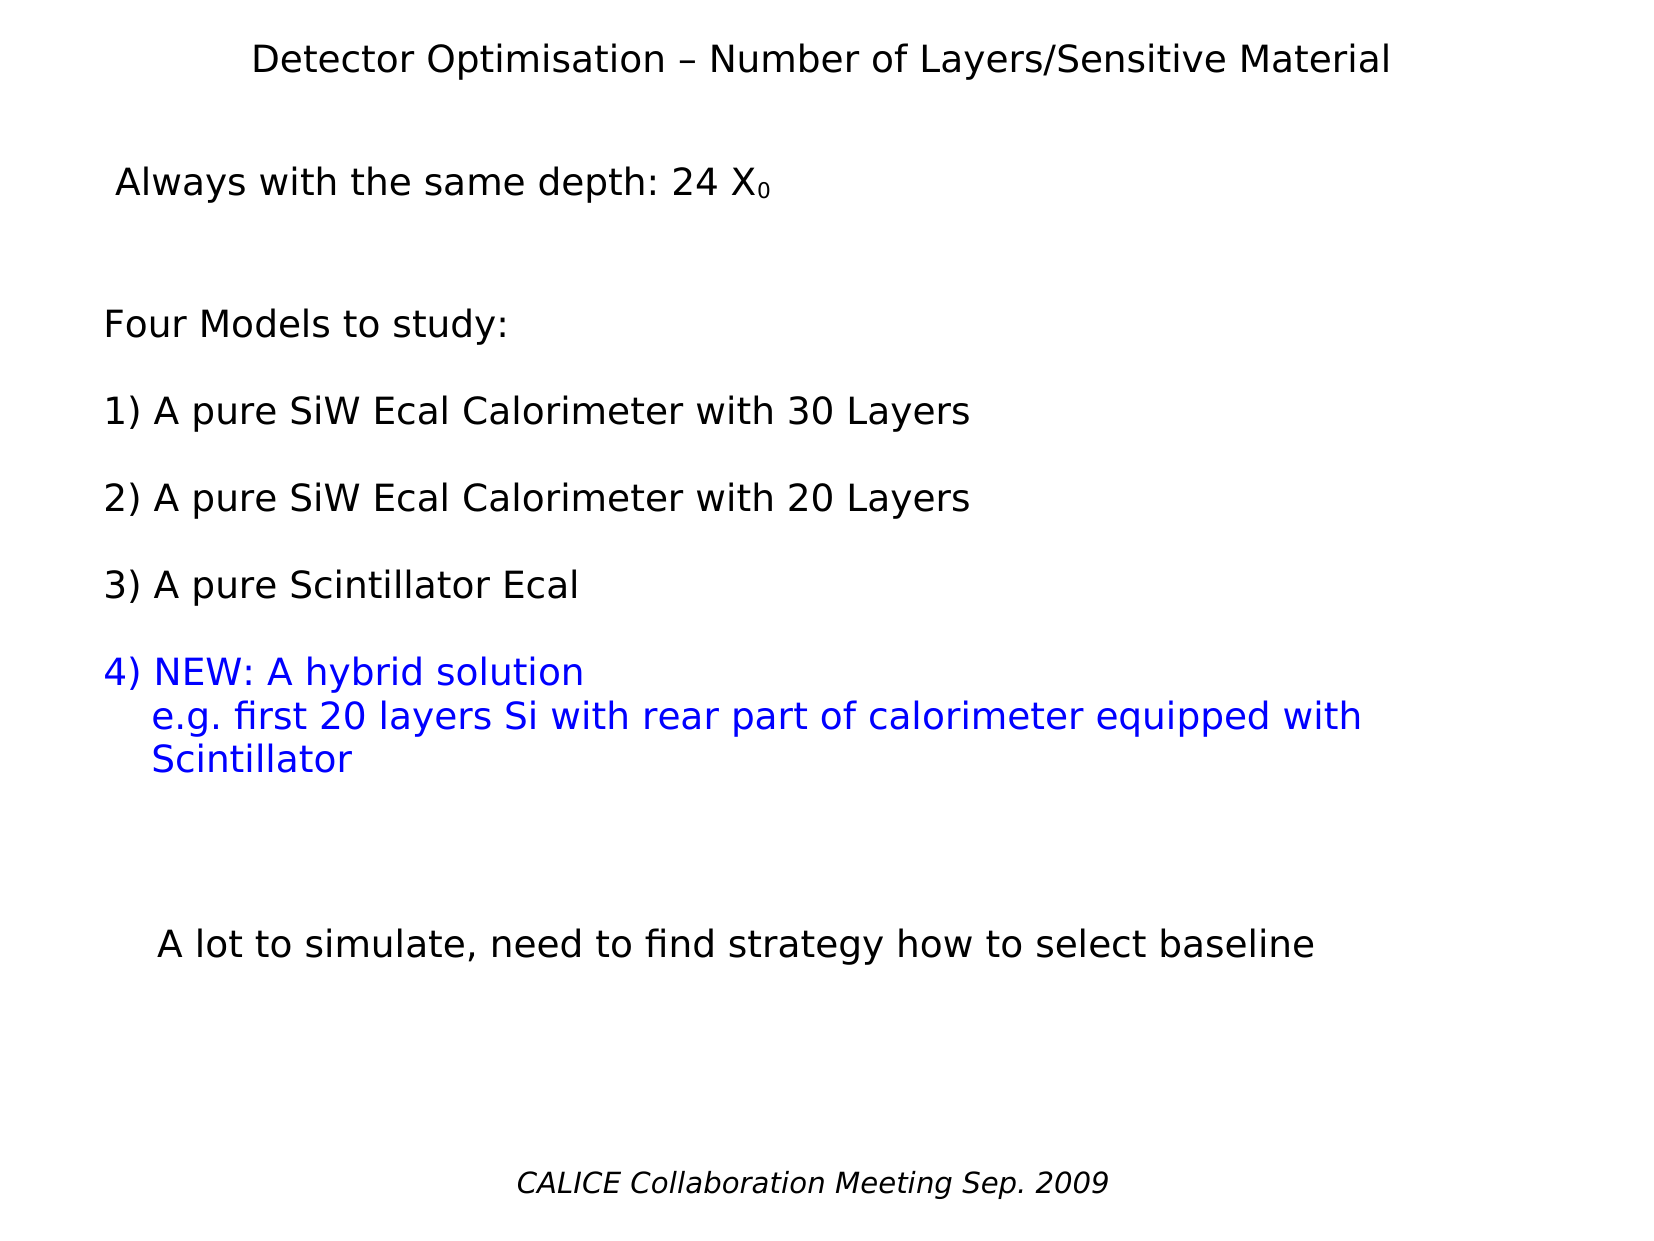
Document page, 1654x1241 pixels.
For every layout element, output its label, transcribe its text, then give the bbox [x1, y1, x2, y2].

text_box Always with the same depth: 24 X0 [100, 153, 773, 224]
text_box Four Models to study: 1) A pure SiW Ecal Calorimeter with 30 Layers 2) A pure SiW Ecal Calorimeter with 20 Layers 3) A pure Scintillator Ecal 4) NEW: A hybrid solution e.g. first 20 layers Si with rear part of calorimeter equipped with Scintillator [88, 295, 1351, 833]
text_box A lot to simulate, need to find strategy how to select baseline [142, 915, 1307, 974]
text_box Detector Optimisation – Number of Layers/Sensitive Material [236, 30, 1383, 89]
